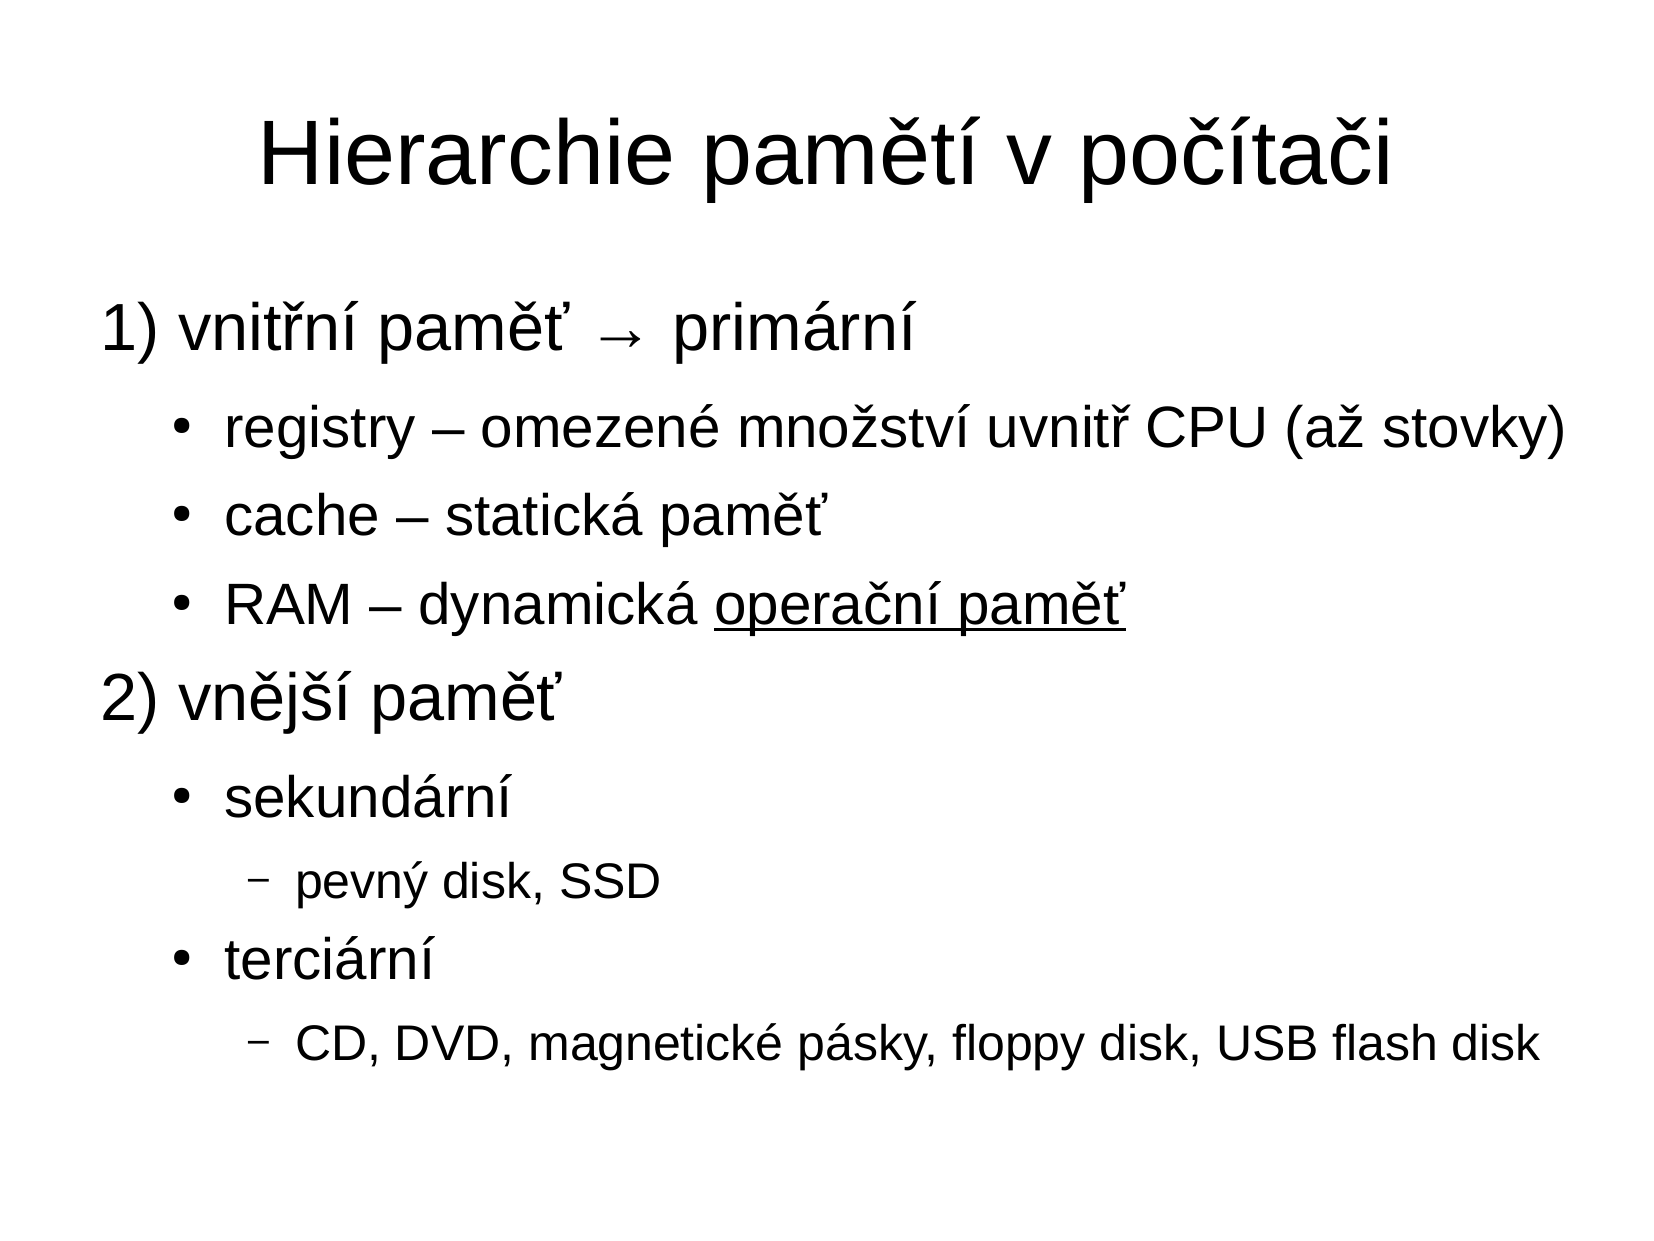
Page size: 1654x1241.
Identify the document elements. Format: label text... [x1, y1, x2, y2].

title Hierarchie pamětí v počítači [82, 56, 1571, 250]
list vnitřní paměť → primární registry – omezené množství uvnitř CPU (až stovky) cache – statická paměť RAM – dynamická operační paměť vnější paměť sekundární pevný disk, SSD terciární CD, DVD, magnetické pásky, floppy disk, USB flash disk [82, 290, 1571, 1094]
